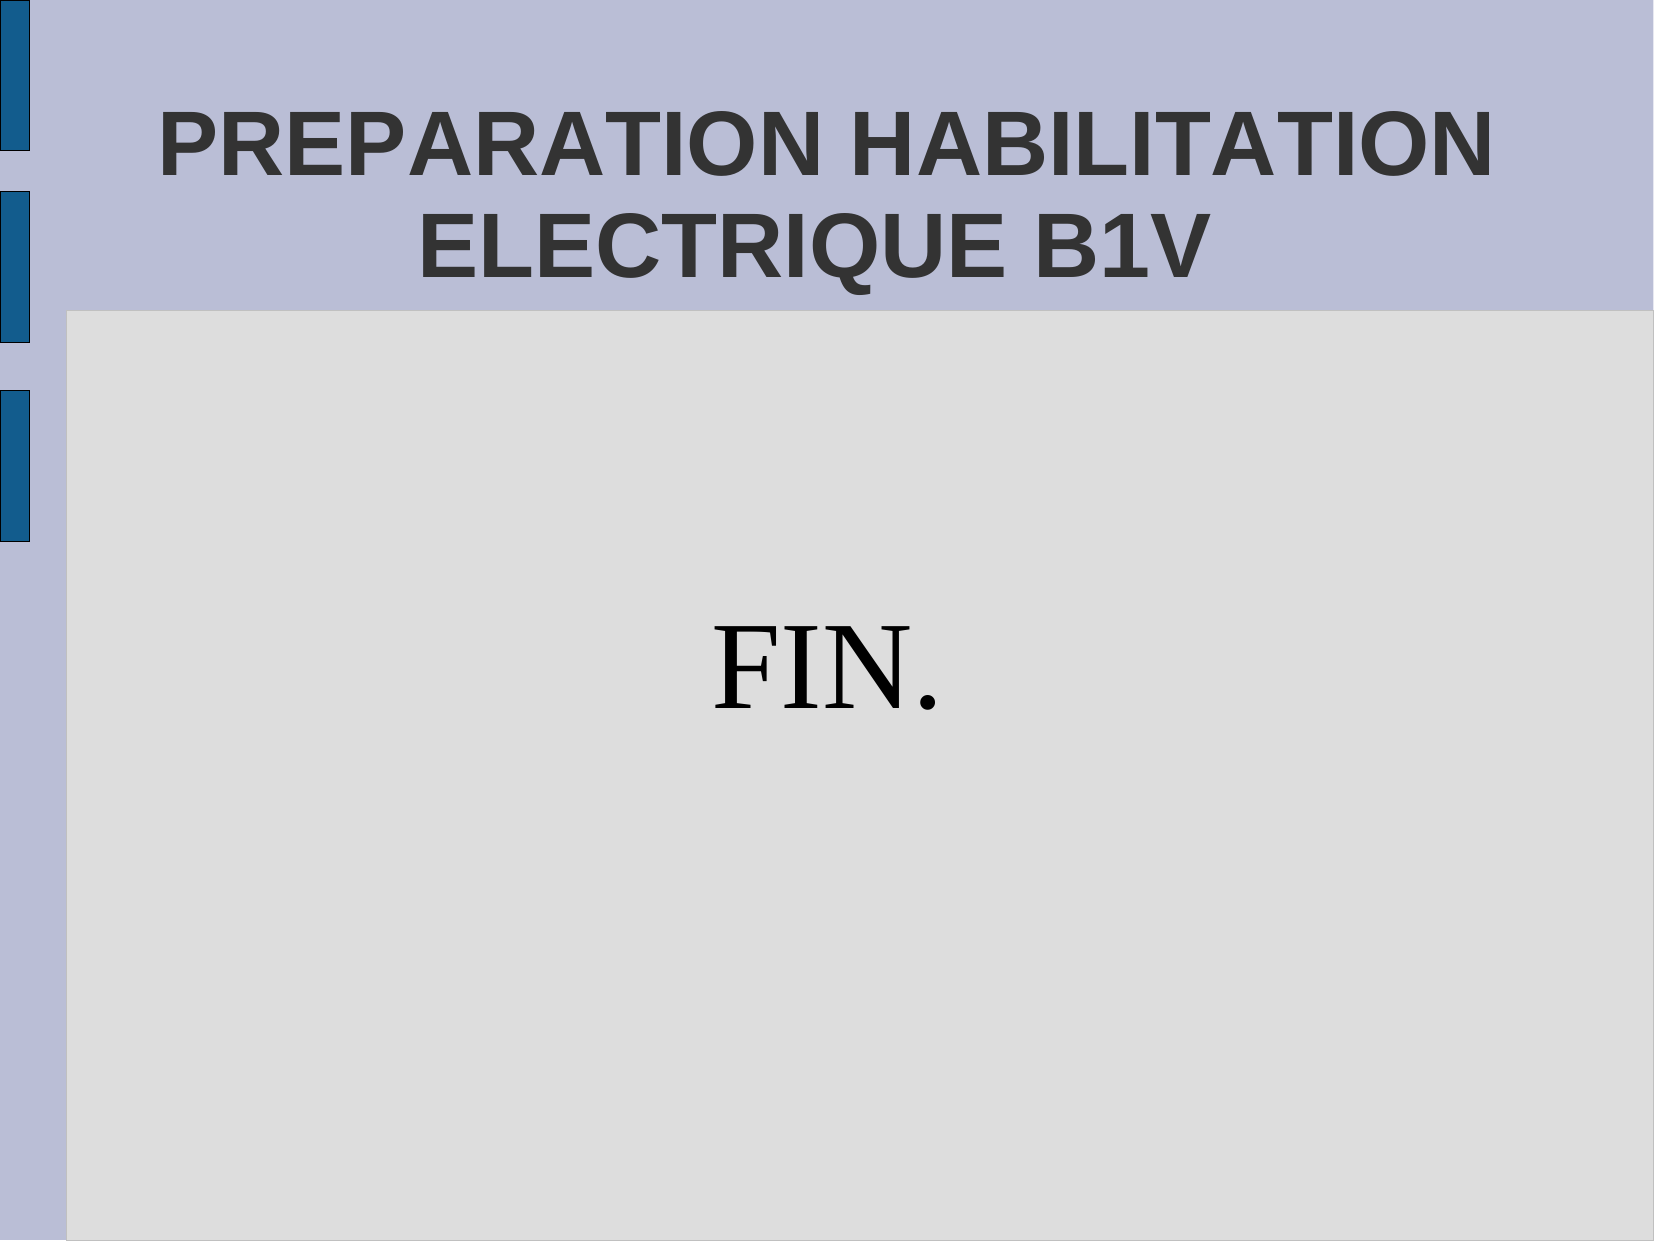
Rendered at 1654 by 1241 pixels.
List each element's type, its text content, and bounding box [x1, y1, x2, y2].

title PREPARATION HABILITATION ELECTRIQUE B1V [121, 91, 1534, 299]
text_box FIN. [121, 344, 1534, 1127]
